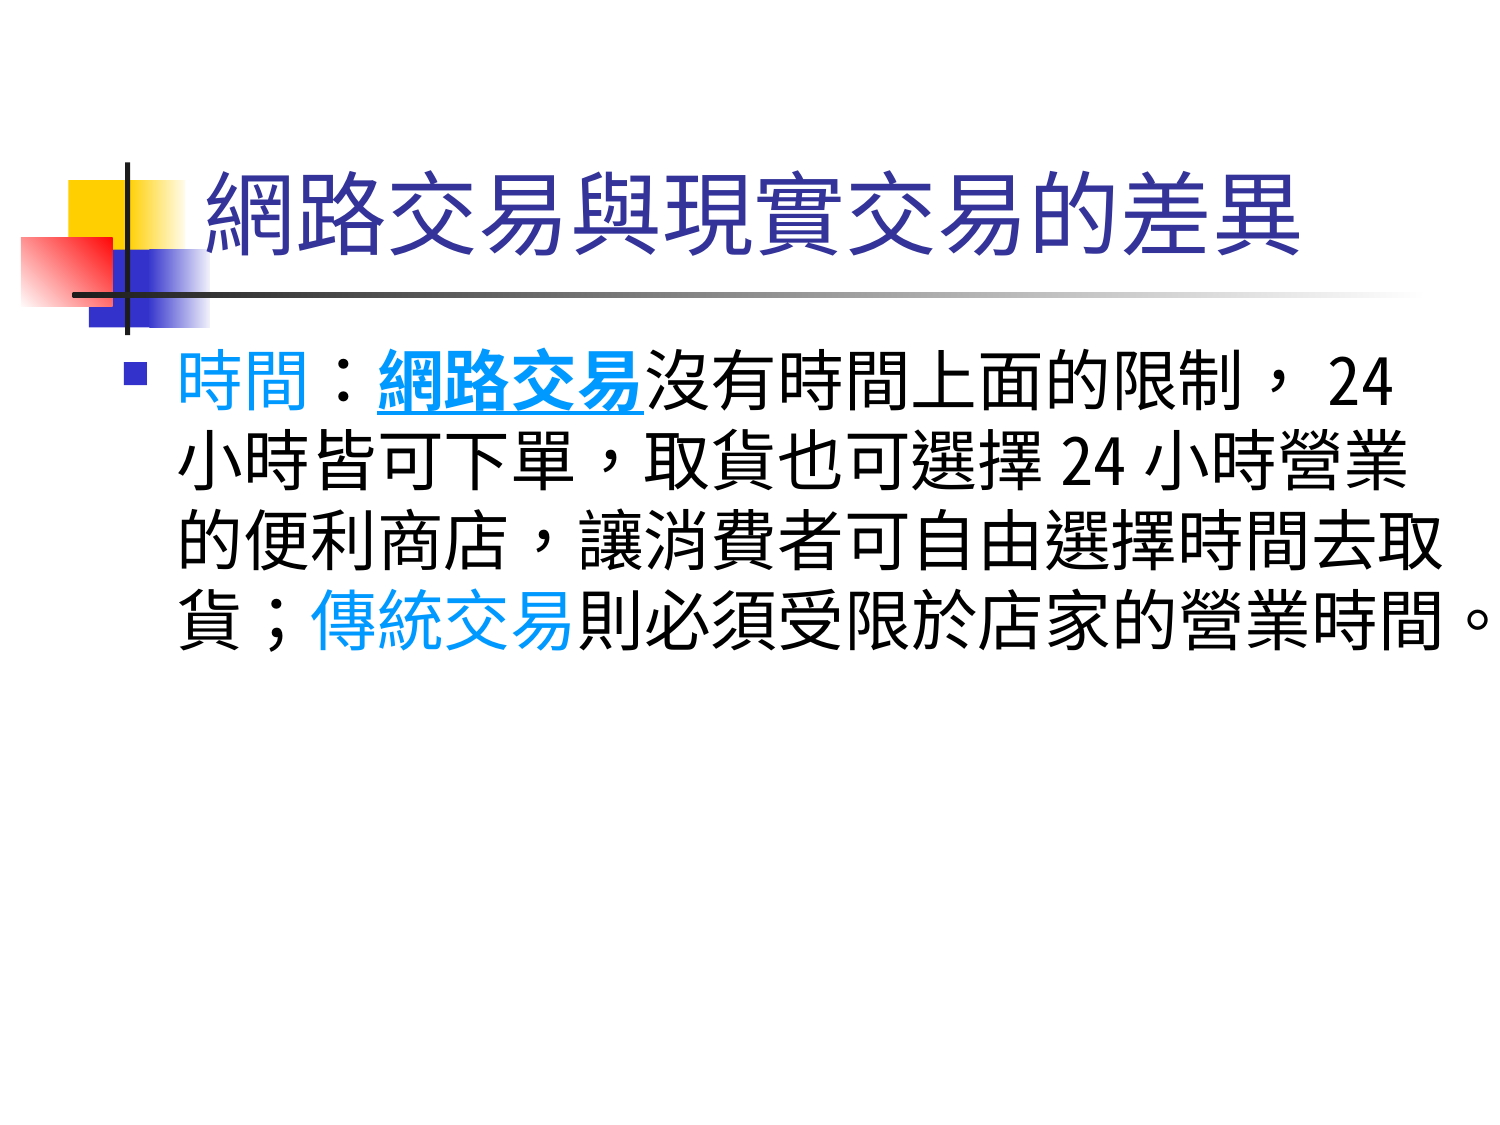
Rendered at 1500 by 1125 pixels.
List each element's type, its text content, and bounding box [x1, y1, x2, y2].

title 網路交易與現實交易的差異 [188, 35, 1468, 276]
list 時間：網路交易沒有時間上面的限制，24小時皆可下單，取貨也可選擇24小時營業的便利商店，讓消費者可自由選擇時間去取貨；傳統交易則必須受限於店家的營業時間。 [105, 330, 1488, 1050]
